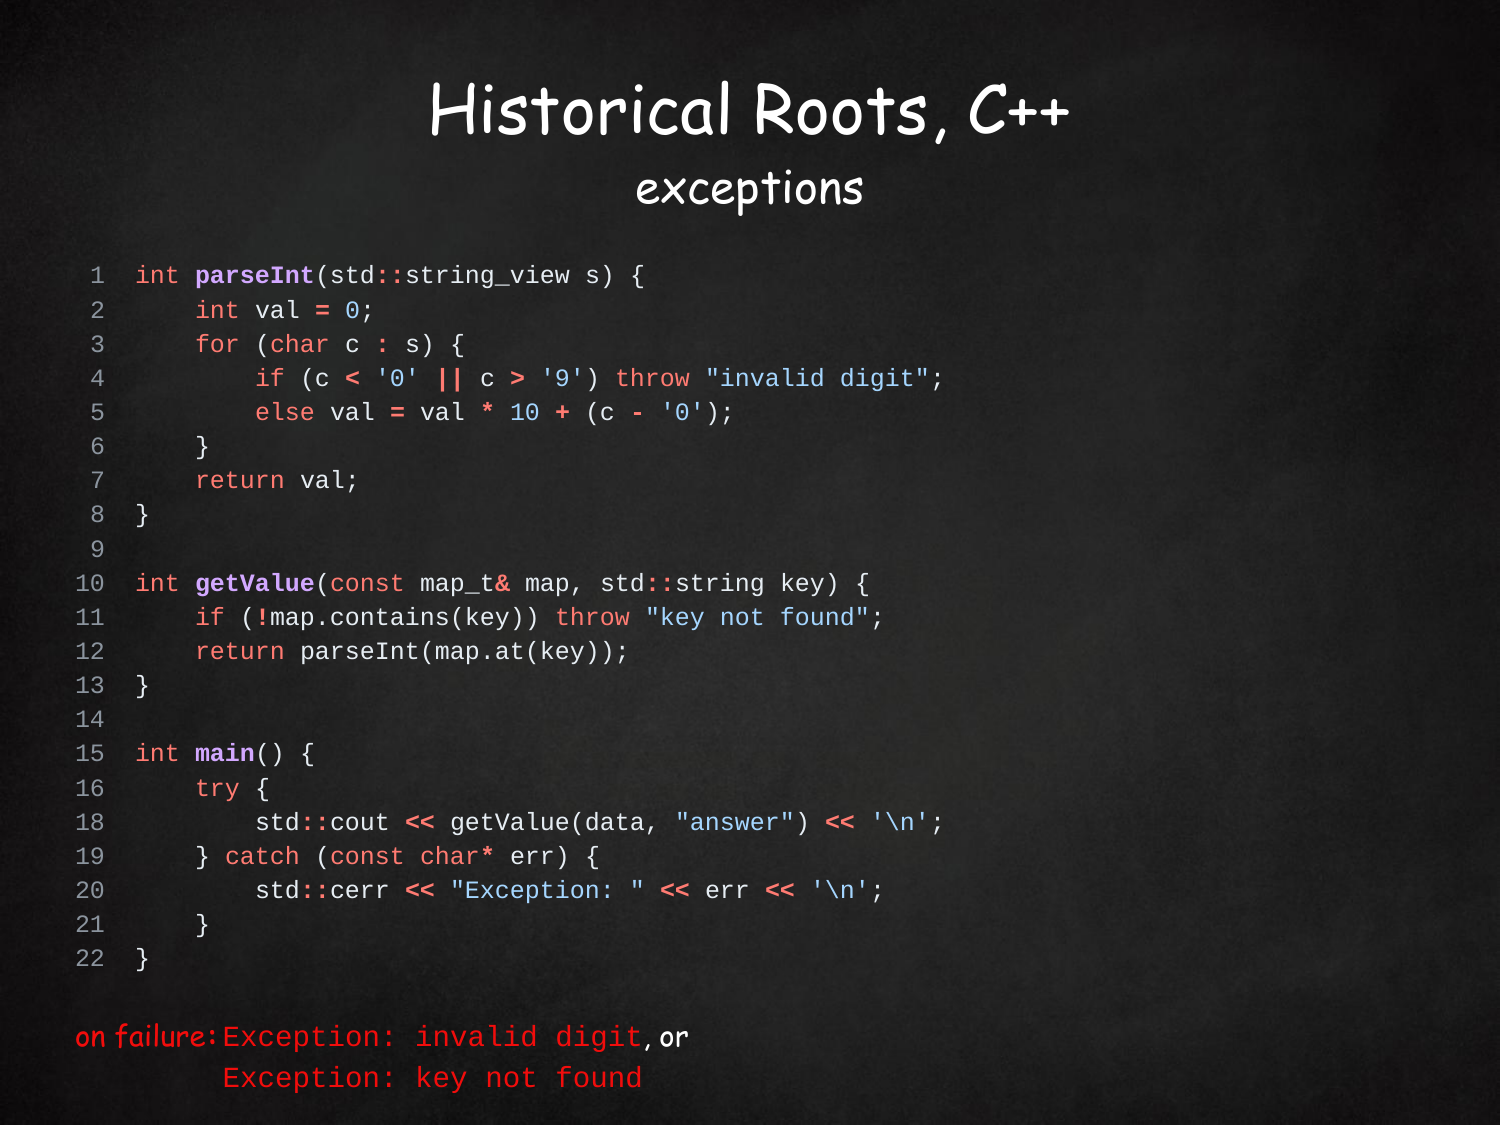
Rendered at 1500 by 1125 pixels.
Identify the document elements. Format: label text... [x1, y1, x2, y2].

picture [0, 0, 1500, 1125]
list 1 int parseInt(std::string_view s) { 2 int val = 0; 3 for (char c : s) { 4 if (c < '0' || c > '9') throw "invalid digit"; 5 else val = val * 10 + (c - '0'); 6 } 7 return val; 8 } 9 10 int getValue(const map_t& map, std::string key) { 11 if (!map.contains(key)) throw "key not found"; 12 return parseInt(map.at(key)); 13 } 14 15 int main() { 16 try { 18 std::cout << getValue(data, "answer") << '\n'; 19 } catch (const char* err) { 20 std::cerr << "Exception: " << err << '\n'; 21 } 22 } on failure: Exception: invalid digit, or Exception: key not found [75, 263, 1425, 1040]
title Historical Roots, C++ exceptions [75, 44, 1425, 233]
